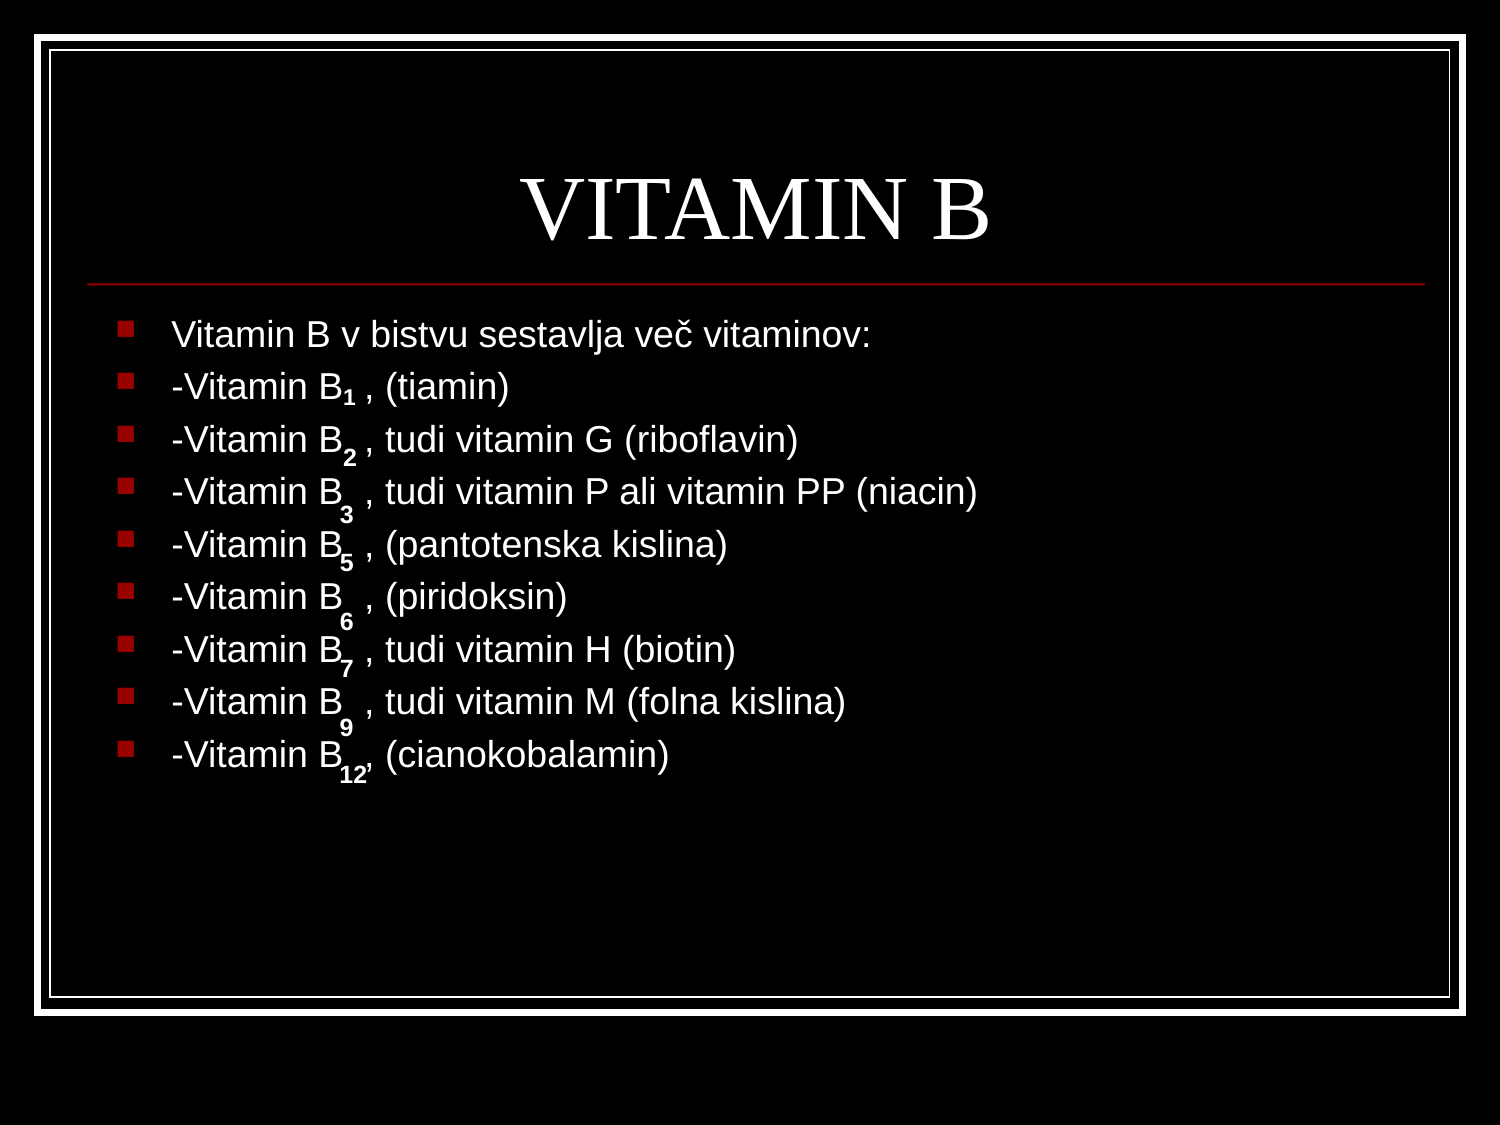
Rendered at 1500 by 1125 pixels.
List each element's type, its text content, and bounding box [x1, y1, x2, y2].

title VITAMIN B [87, 77, 1425, 266]
list Vitamin B v bistvu sestavlja več vitaminov: -Vitamin B , (tiamin) -Vitamin B , tudi vitamin G (riboflavin) -Vitamin B , tudi vitamin P ali vitamin PP (niacin) -Vitamin B , (pantotenska kislina) -Vitamin B , (piridoksin) -Vitamin B , tudi vitamin H (biotin) -Vitamin B , tudi vitamin M (folna kislina) -Vitamin B , (cianokobalamin) [100, 302, 1413, 966]
text_box 7 [324, 645, 369, 691]
text_box 6 [324, 597, 369, 643]
text_box 9 [324, 704, 369, 749]
text_box 3 [324, 491, 369, 537]
text_box 2 [328, 433, 373, 479]
text_box 12 [324, 751, 383, 797]
text_box 1 [328, 375, 371, 418]
text_box 5 [324, 538, 369, 584]
